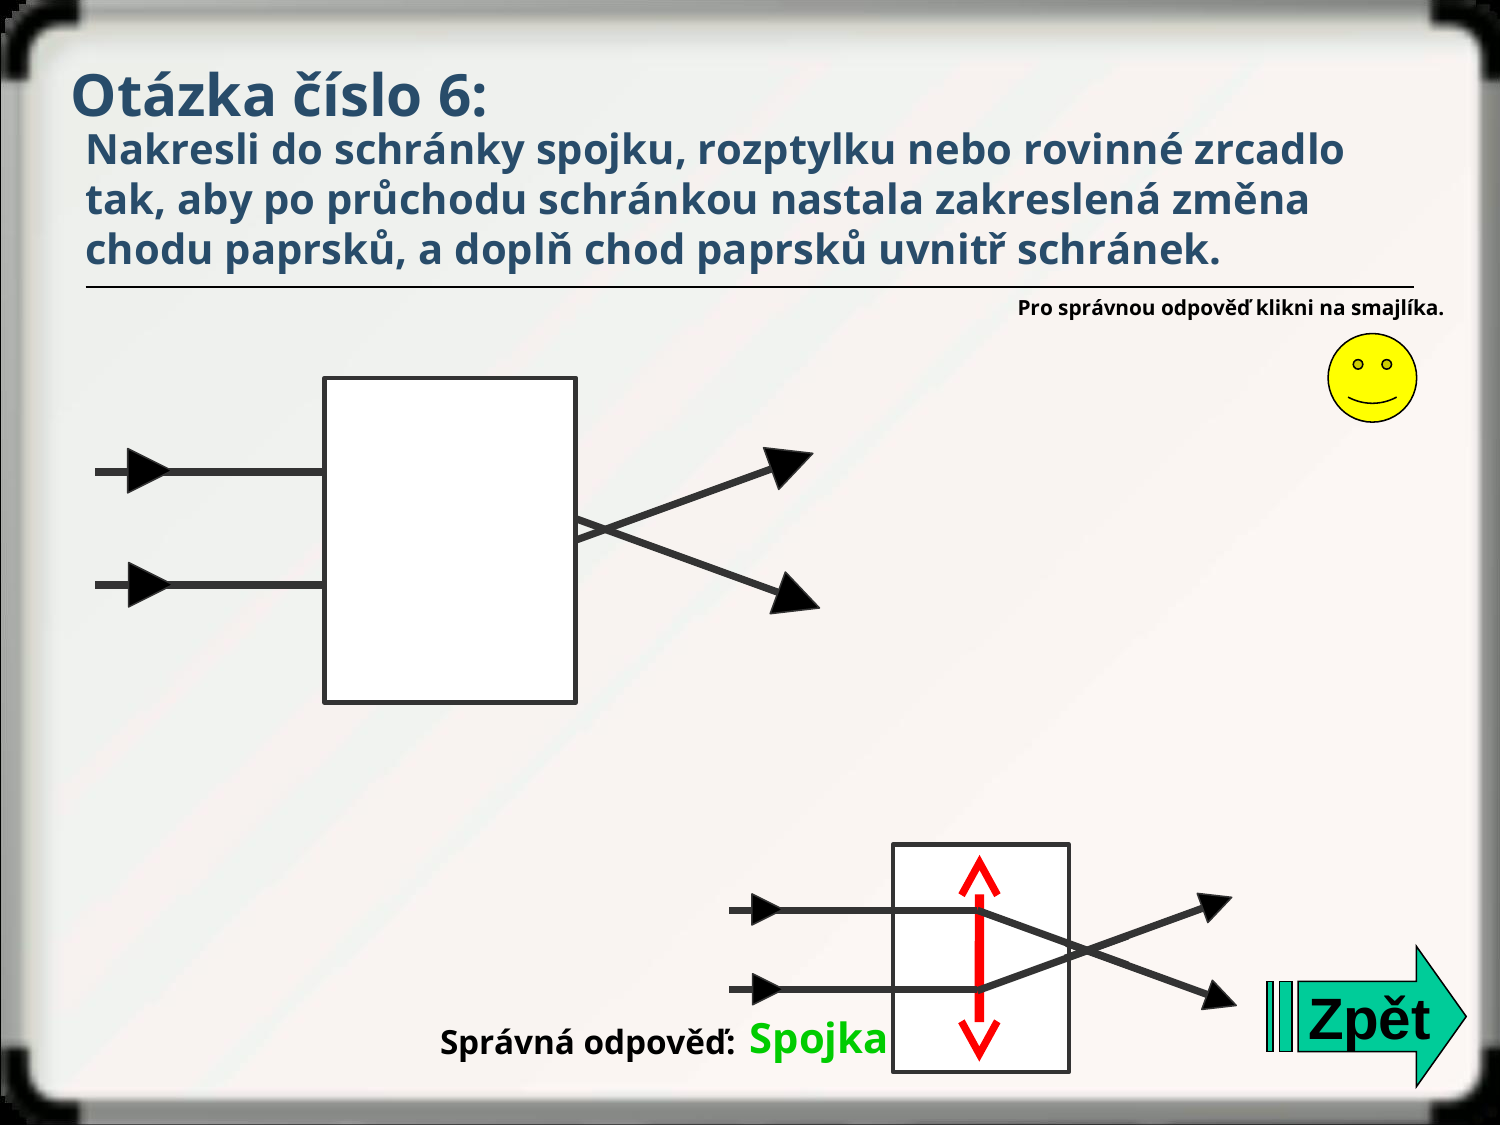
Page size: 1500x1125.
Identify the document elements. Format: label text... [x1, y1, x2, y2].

text_box [1197, 893, 1232, 923]
text_box [893, 962, 1069, 1072]
text_box Správná odpověď: [425, 994, 854, 1089]
text_box Pro správnou odpověď klikni na smajlíka. [1002, 259, 1464, 355]
text_box [770, 572, 820, 614]
text_box Zpět [1298, 946, 1467, 1087]
text_box [127, 448, 173, 493]
text_box Zpět [1267, 981, 1273, 1052]
text_box [324, 377, 576, 703]
text_box Nakresli do schránky spojku, rozptylku nebo rovinné zrcadlo tak, aby po průchodu schránkou nastala zakreslená změna chodu paprsků, a doplň chod paprsků uvnitř schránek. [70, 150, 1444, 246]
text_box [893, 914, 974, 986]
text_box [128, 562, 174, 607]
text_box Otázka číslo 6: [55, 54, 1391, 149]
text_box [763, 447, 813, 490]
text_box [751, 893, 784, 925]
text_box Spojka [735, 993, 905, 1082]
text_box [1201, 980, 1237, 1010]
text_box [1328, 333, 1417, 423]
text_box [985, 918, 1069, 983]
text_box [752, 973, 784, 1005]
text_box [893, 844, 1069, 939]
text_box Zpět [1279, 981, 1292, 1052]
picture [0, 0, 1500, 1125]
